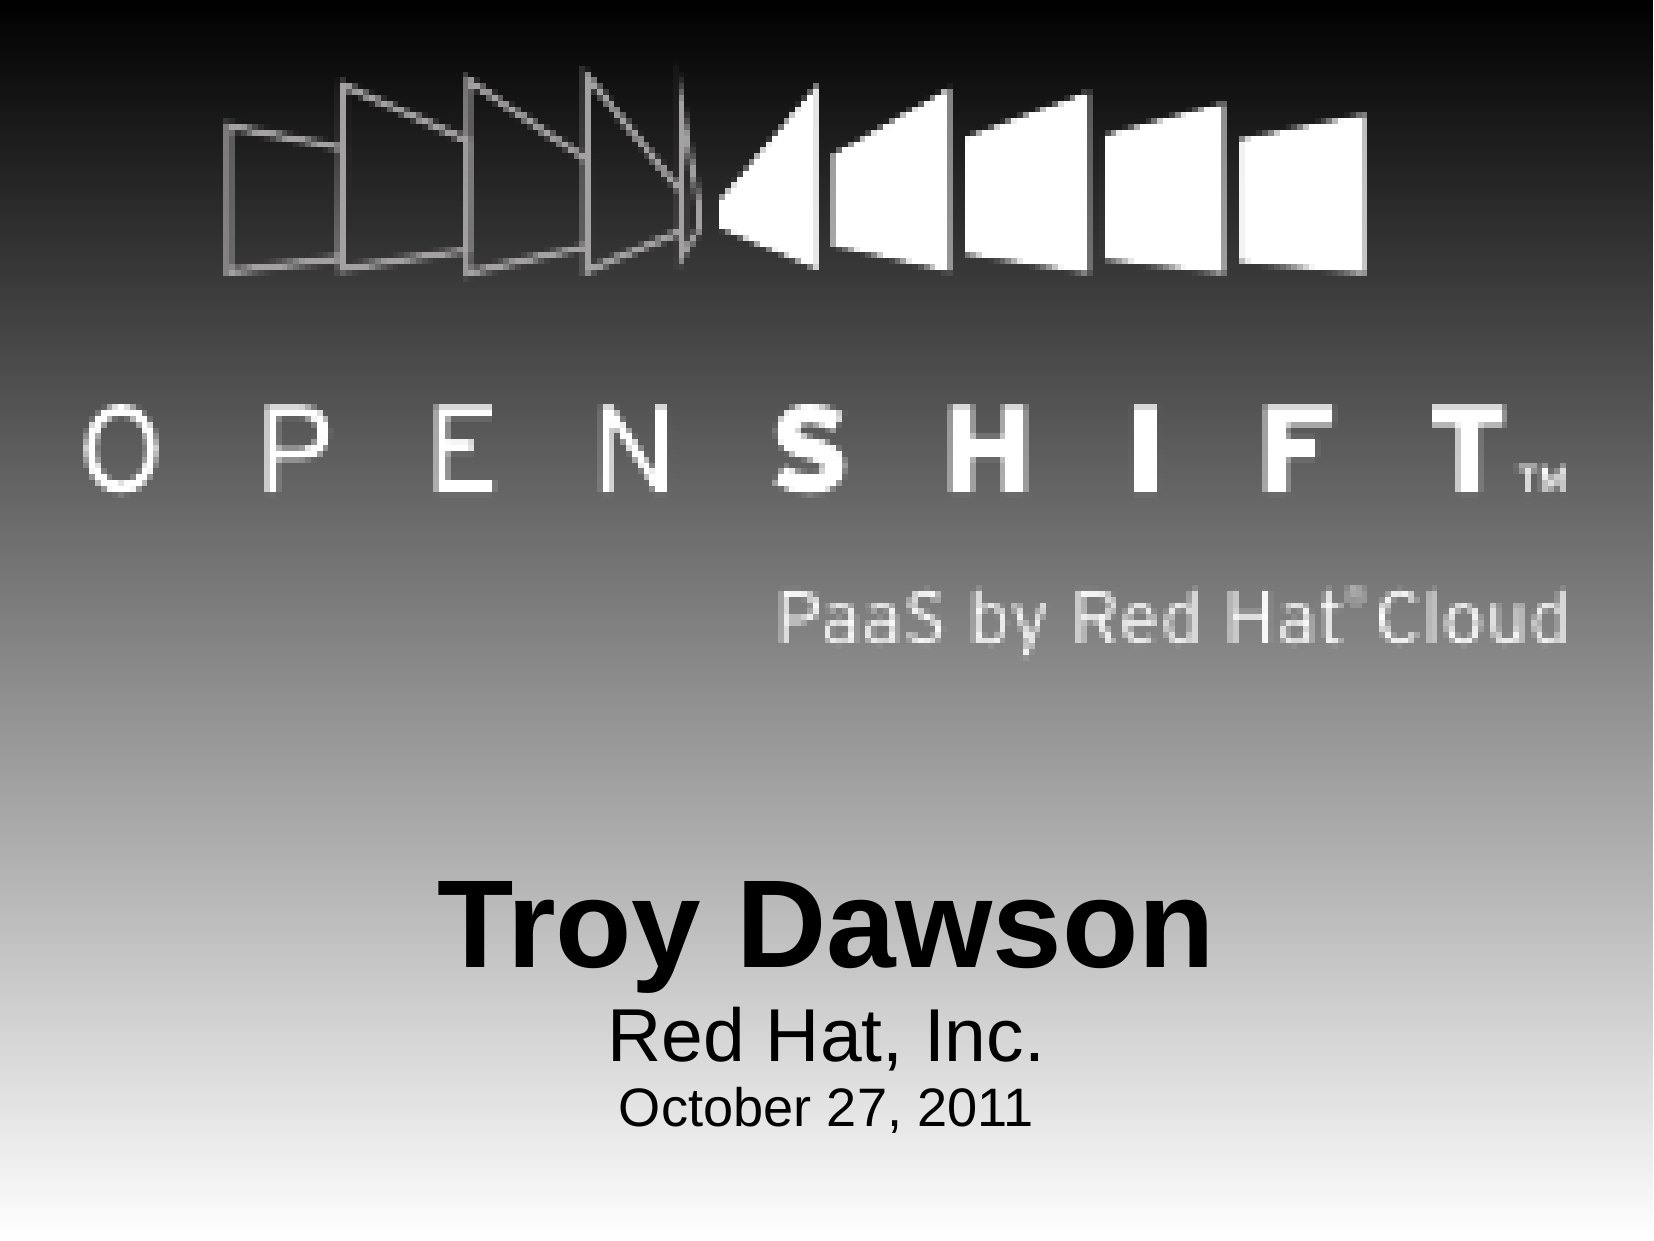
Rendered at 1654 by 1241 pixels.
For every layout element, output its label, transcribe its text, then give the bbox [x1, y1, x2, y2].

text_box Troy Dawson Red Hat, Inc. October 27, 2011 [422, 846, 1231, 1146]
picture [37, 37, 1613, 679]
